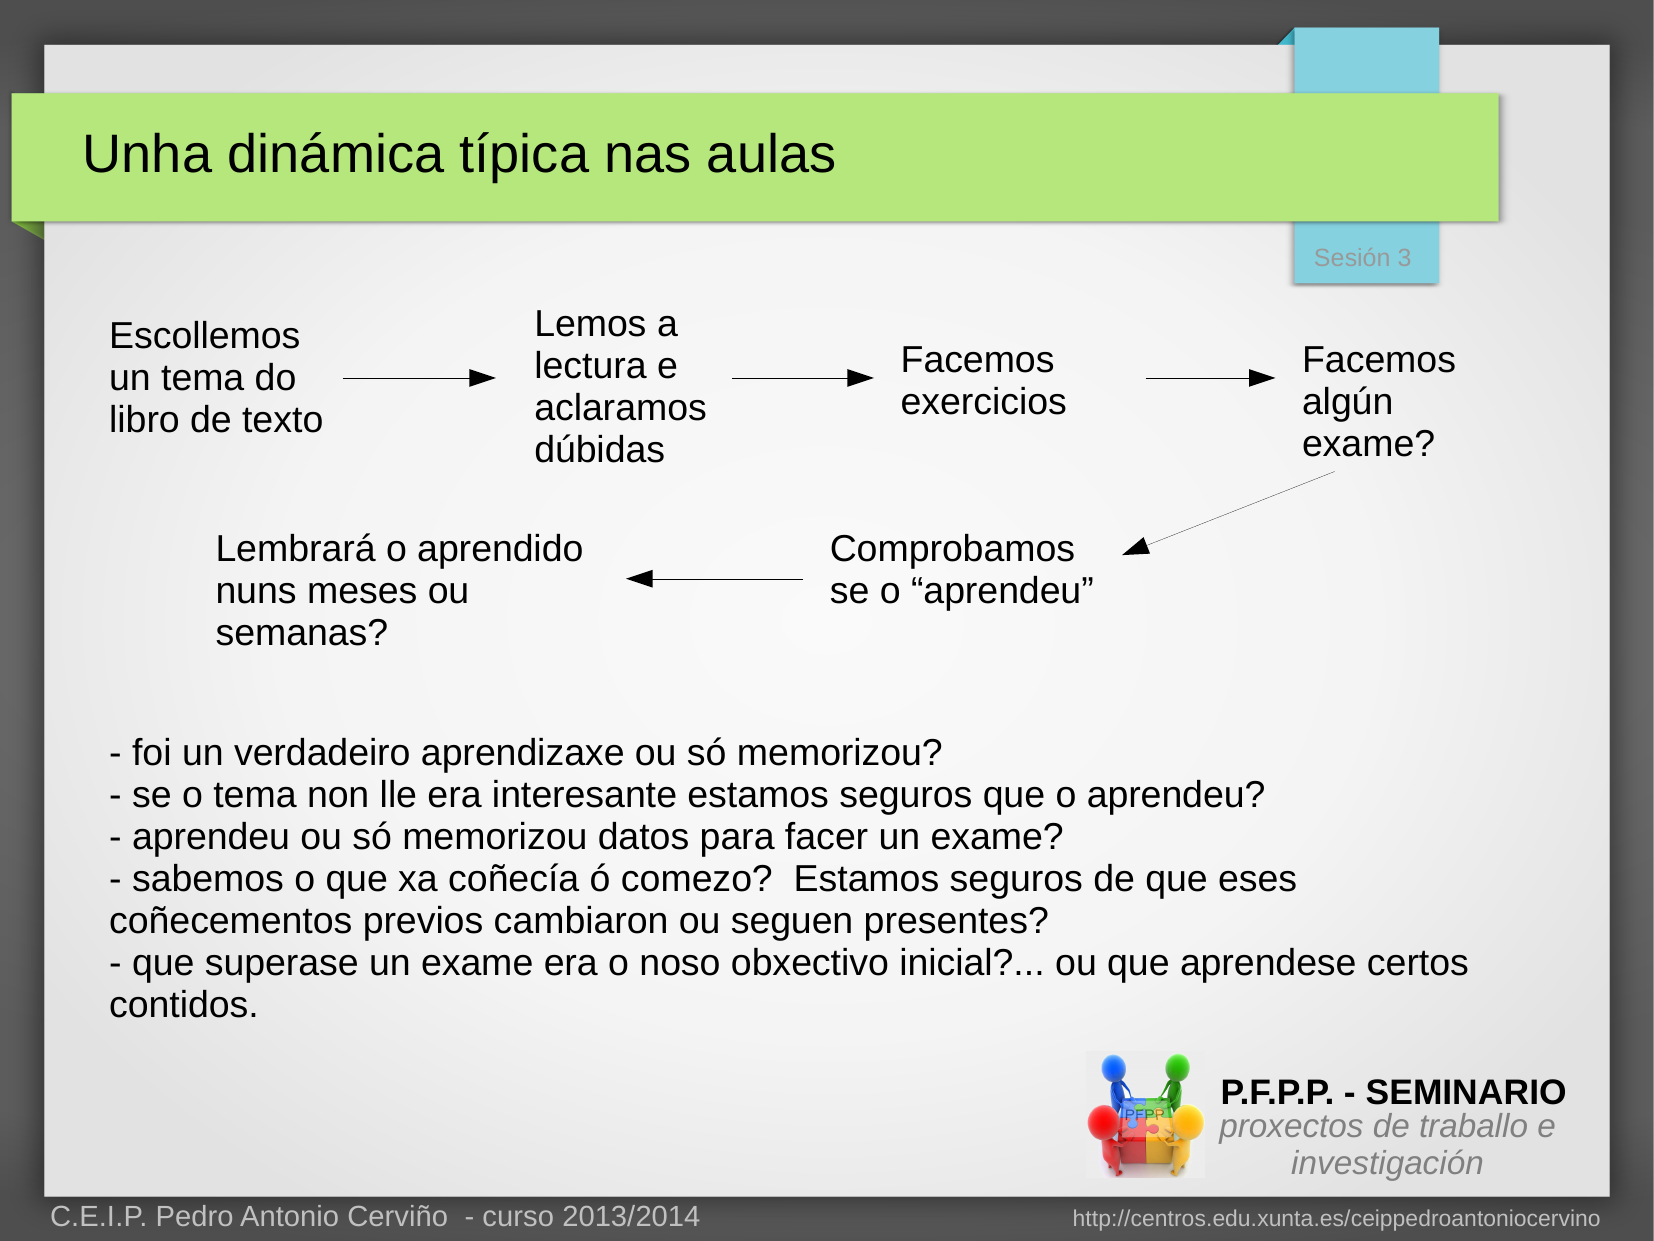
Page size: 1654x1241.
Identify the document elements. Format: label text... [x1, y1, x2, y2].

text_box C.E.I.P. Pedro Antonio Cerviño - curso 2013/2014 http://centros.edu.xunta.es/ceippedroantoniocervino [35, 1192, 1630, 1241]
picture [0, 0, 1654, 1241]
text_box Facemos algún exame? [1287, 330, 1501, 472]
text_box Comprobamos se o “aprendeu” [814, 519, 1134, 619]
text_box Lembrará o aprendido nuns meses ou semanas? [200, 519, 615, 661]
text_box - foi un verdadeiro aprendizaxe ou só memorizou? - se o tema non lle era interesante estamos seguros que o aprendeu? - aprendeu ou só memorizou datos para facer un exame? - sabemos o que xa coñecía ó comezo? Estamos seguros de que eses coñecementos previos cambiaron ou seguen presentes? - que superase un exame era o noso obxectivo inicial?... ou que aprendese certos contidos. [94, 682, 1560, 1075]
subtitle P.F.P.P. - SEMINARIO [1205, 1062, 1630, 1123]
text_box Escollemos un tema do libro de texto [94, 307, 343, 448]
text_box Lemos a lectura e aclaramos dúbidas [519, 295, 804, 479]
text_box Sesión 3 [1299, 236, 1430, 280]
title Unha dinámica típica nas aulas [82, 94, 1465, 213]
text_box proxectos de traballo e investigación [1192, 1106, 1583, 1182]
text_box Facemos exercicios [885, 330, 1134, 430]
